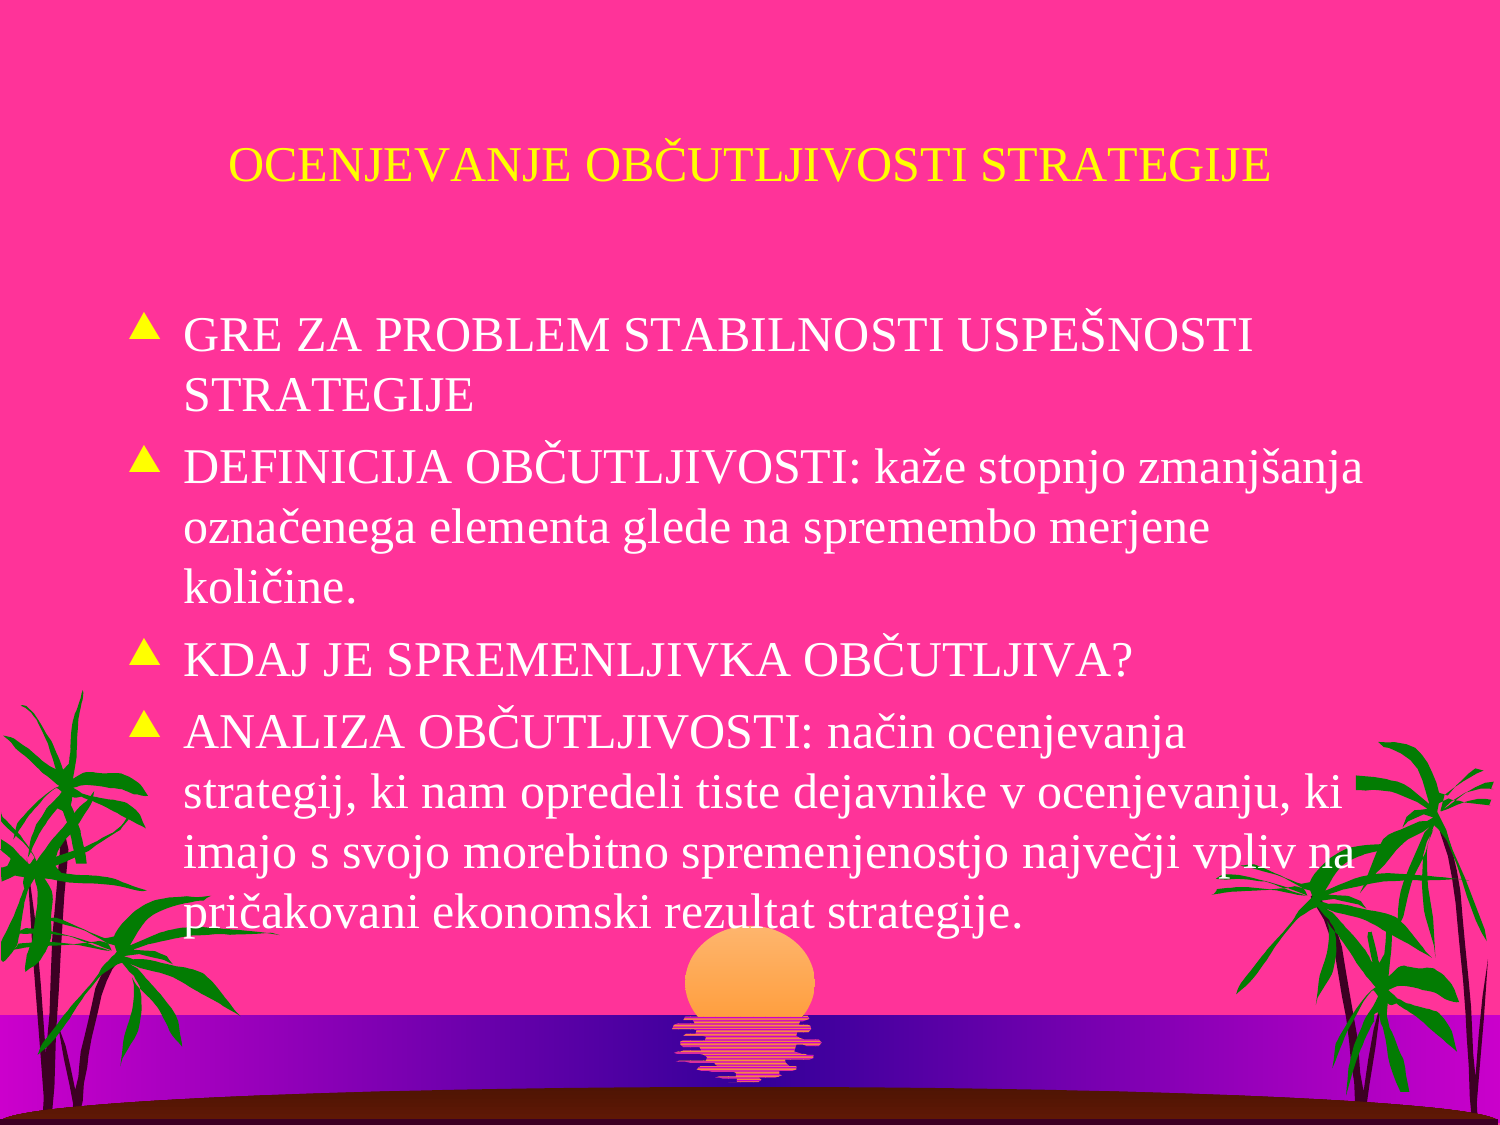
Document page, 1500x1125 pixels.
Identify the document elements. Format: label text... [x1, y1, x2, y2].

picture [672, 1015, 822, 1083]
title OCENJEVANJE OBČUTLJIVOSTI STRATEGIJE [112, 65, 1388, 257]
list GRE ZA PROBLEM STABILNOSTI USPEŠNOSTI STRATEGIJE DEFINICIJA OBČUTLJIVOSTI: kaže stopnjo zmanjšanja označenega elementa glede na spremembo merjene količine. KDAJ JE SPREMENLJIVKA OBČUTLJIVA? ANALIZA OBČUTLJIVOSTI: način ocenjevanja strategij, ki nam opredeli tiste dejavnike v ocenjevanju, ki imajo s svojo morebitno spremenjenostjo največji vpliv na pričakovani ekonomski rezultat strategije. [112, 293, 1388, 966]
